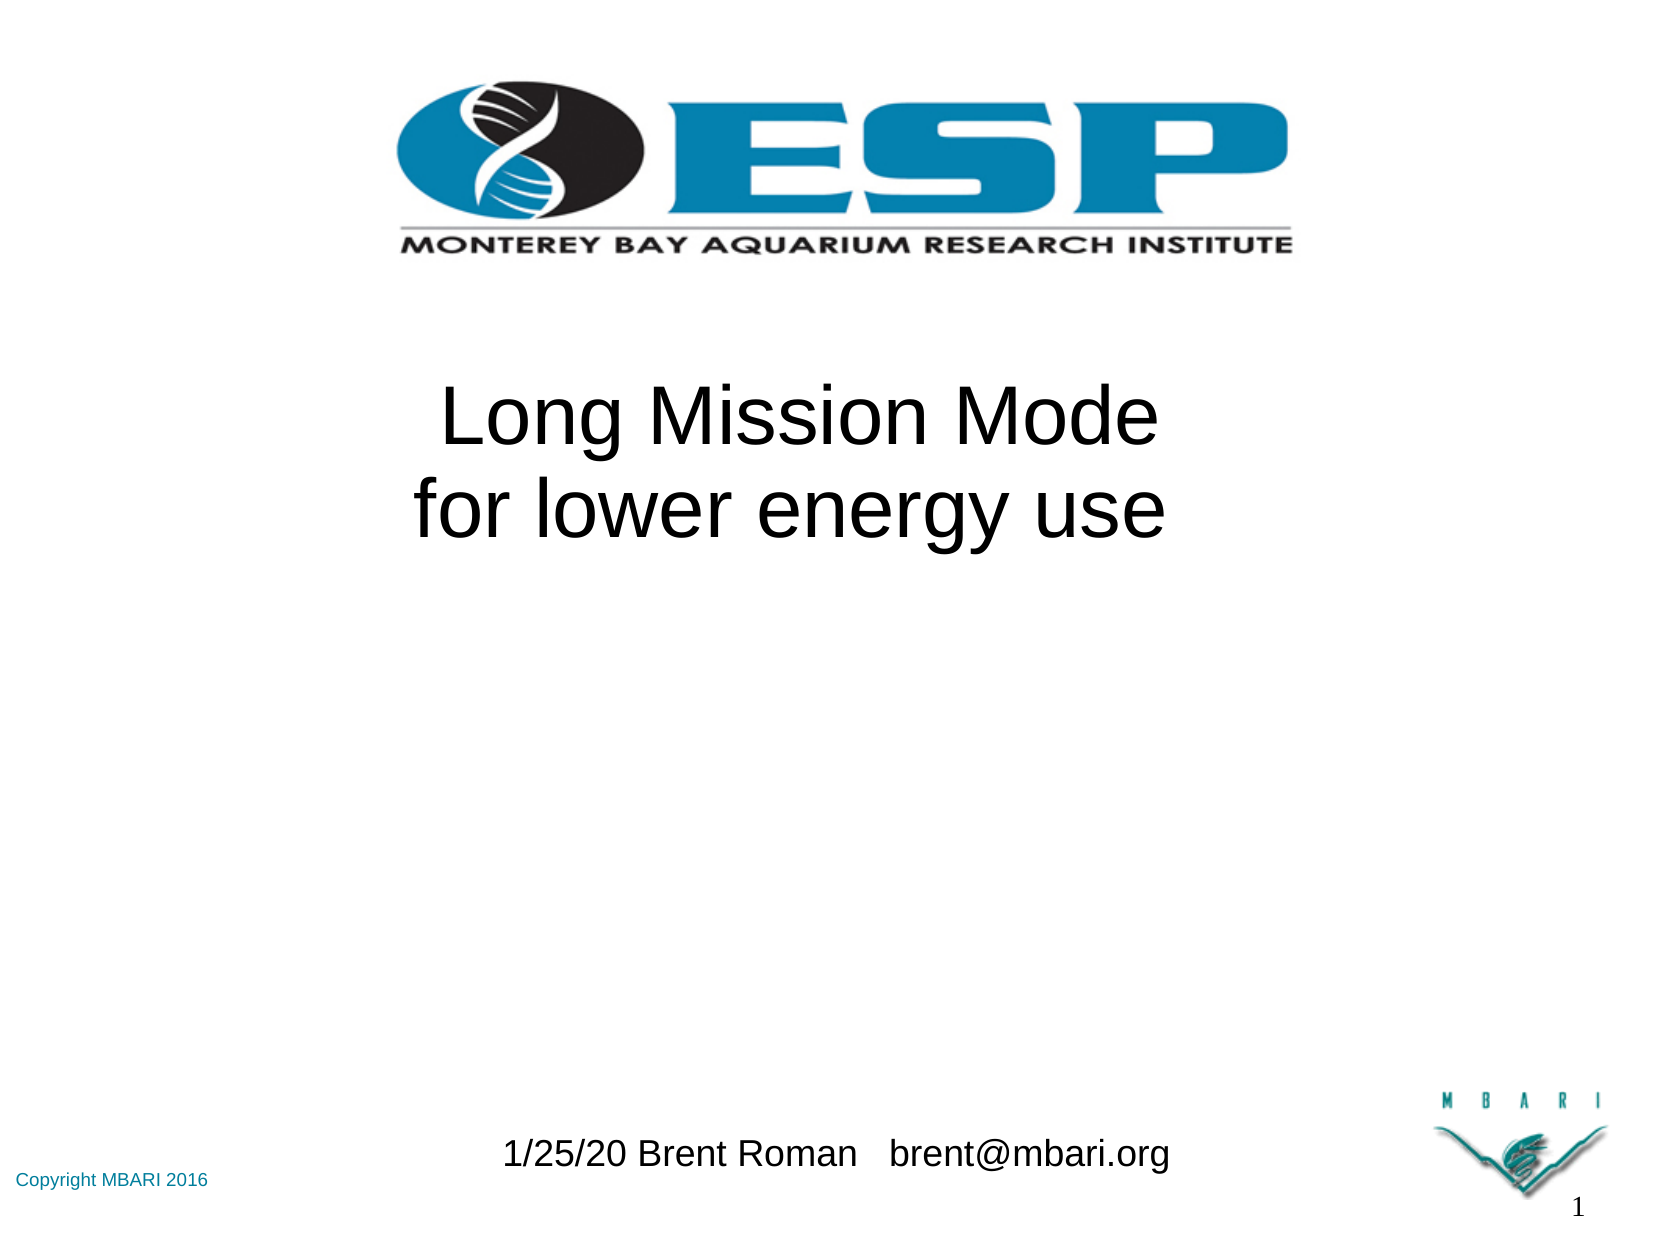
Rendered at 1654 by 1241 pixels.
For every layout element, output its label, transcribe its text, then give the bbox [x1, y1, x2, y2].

text_box Long Mission Mode for lower energy use [399, 361, 1313, 563]
text_box 1/25/20 Brent Roman brent@mbari.org [487, 1125, 1186, 1182]
picture [1426, 1091, 1613, 1200]
picture [375, 74, 1313, 263]
